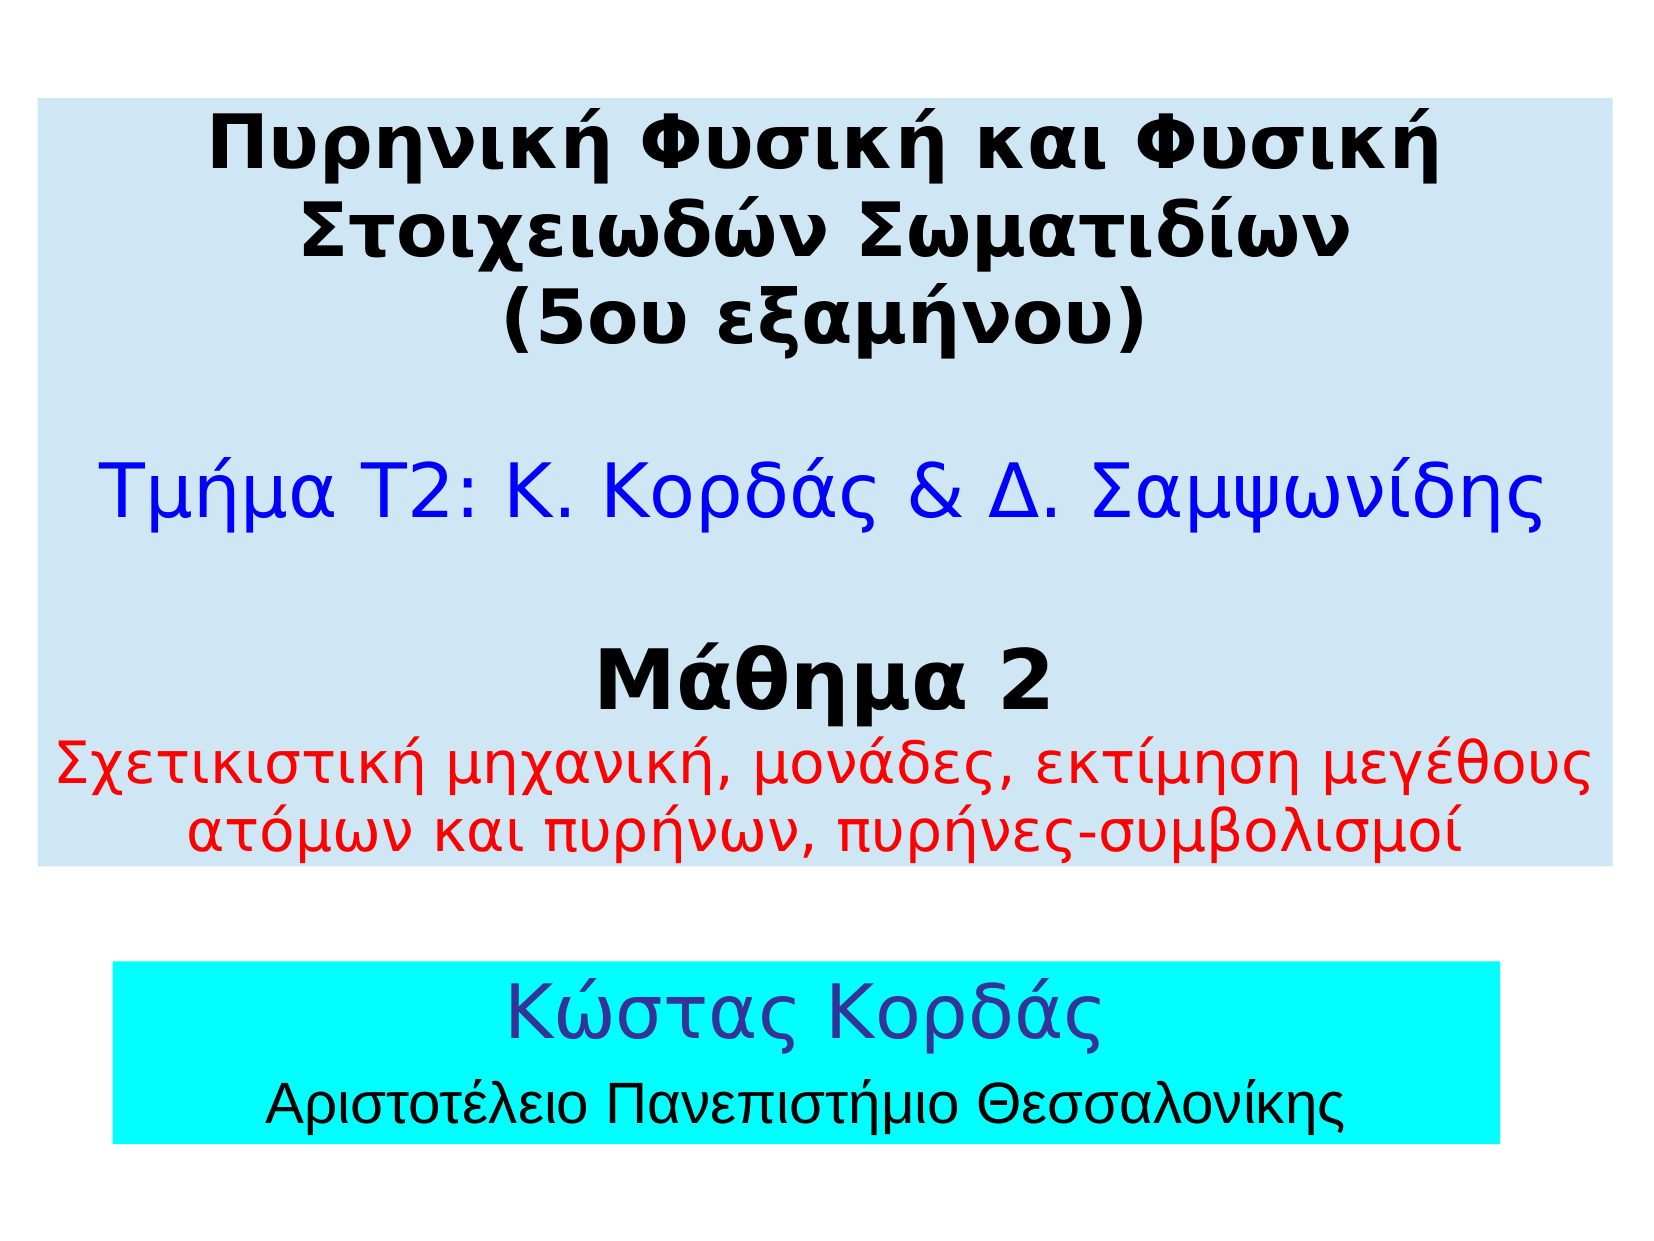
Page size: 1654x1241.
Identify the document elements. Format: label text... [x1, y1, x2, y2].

text_box Κώστας Κορδάς Αριστοτέλειο Πανεπιστήμιο Θεσσαλονίκης [112, 961, 1501, 1145]
title Πυρηνική Φυσική και Φυσική Στοιχειωδών Σωματιδίων (5ου εξαμήνου) Τμήμα T2: Κ. Κορδάς & Δ. Σαμψωνίδης Μάθημα 2 Σχετικιστική μηχανική, μoνάδες, εκτίμηση μεγέθους ατόμων και πυρήνων, πυρήνες-συμβολισμοί [37, 98, 1613, 867]
